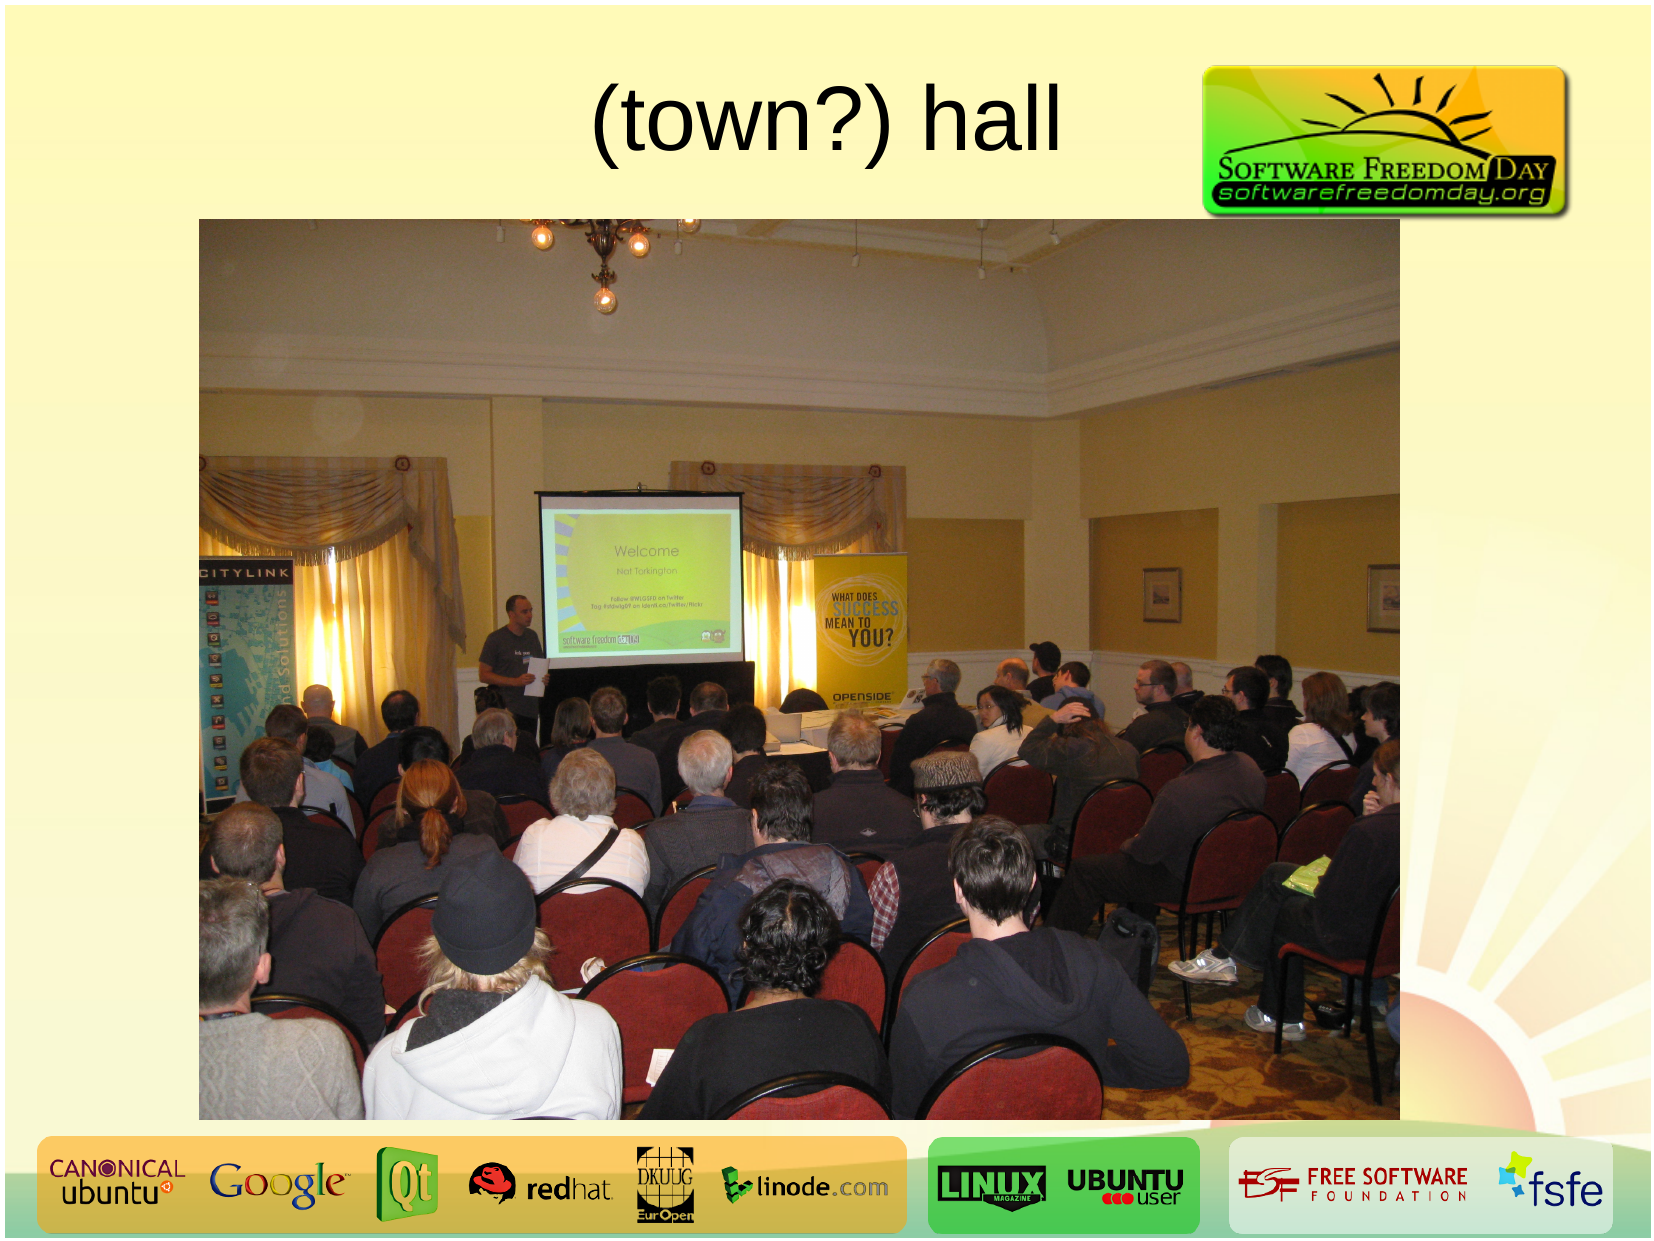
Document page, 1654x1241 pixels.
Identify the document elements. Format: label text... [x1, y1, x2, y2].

picture [5, 5, 1651, 1238]
title (town?) hall [82, 22, 1571, 215]
